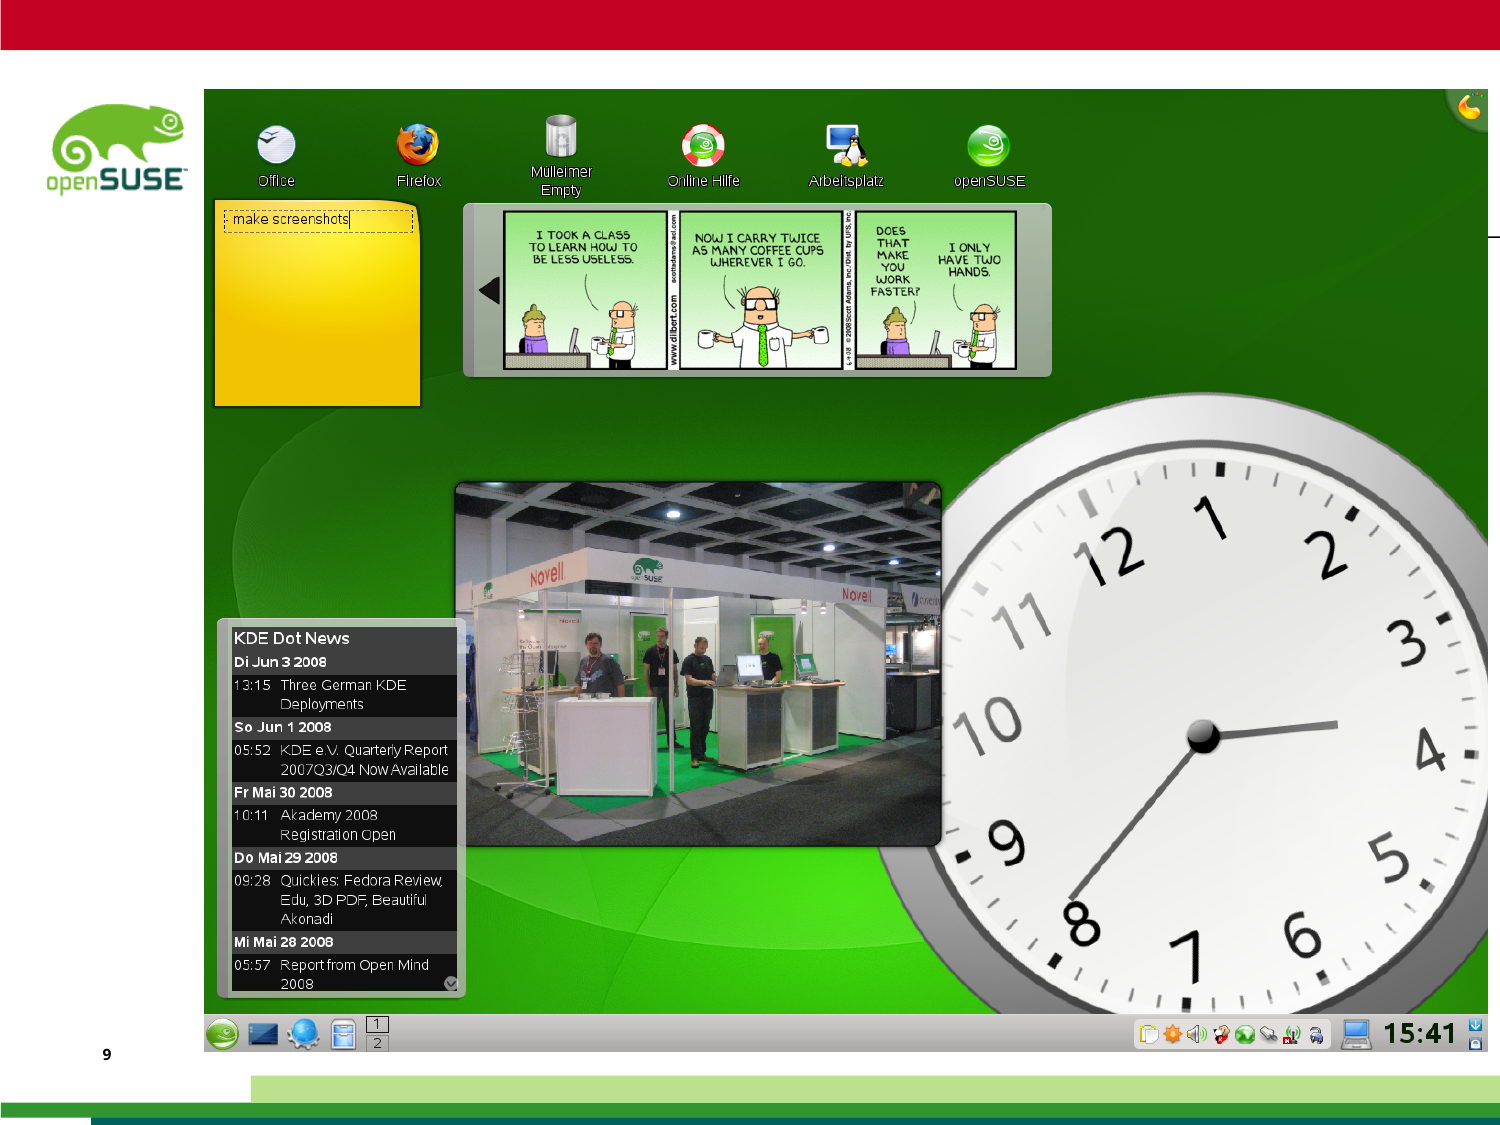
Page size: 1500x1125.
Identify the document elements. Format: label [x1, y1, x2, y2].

picture [204, 89, 1488, 1056]
picture [47, 104, 188, 197]
